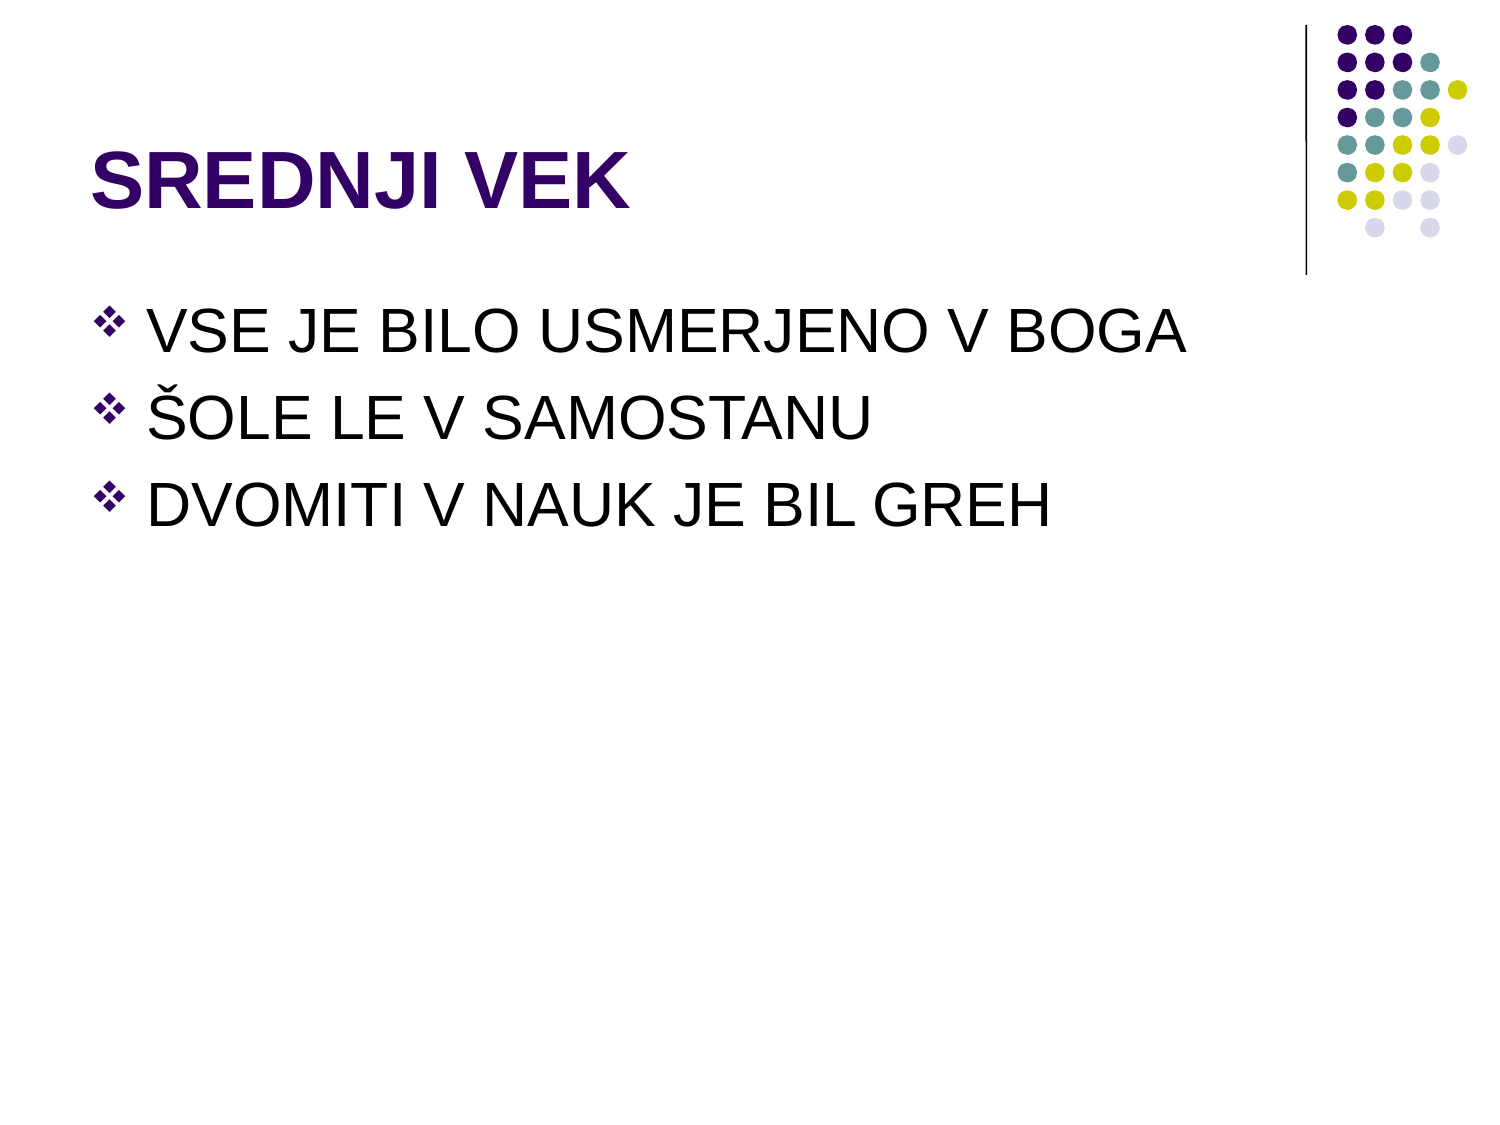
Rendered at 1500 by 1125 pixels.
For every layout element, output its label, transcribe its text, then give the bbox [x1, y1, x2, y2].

list VSE JE BILO USMERJENO V BOGA ŠOLE LE V SAMOSTANU DVOMITI V NAUK JE BIL GREH [75, 282, 1425, 1006]
title SREDNJI VEK [75, 20, 1313, 233]
